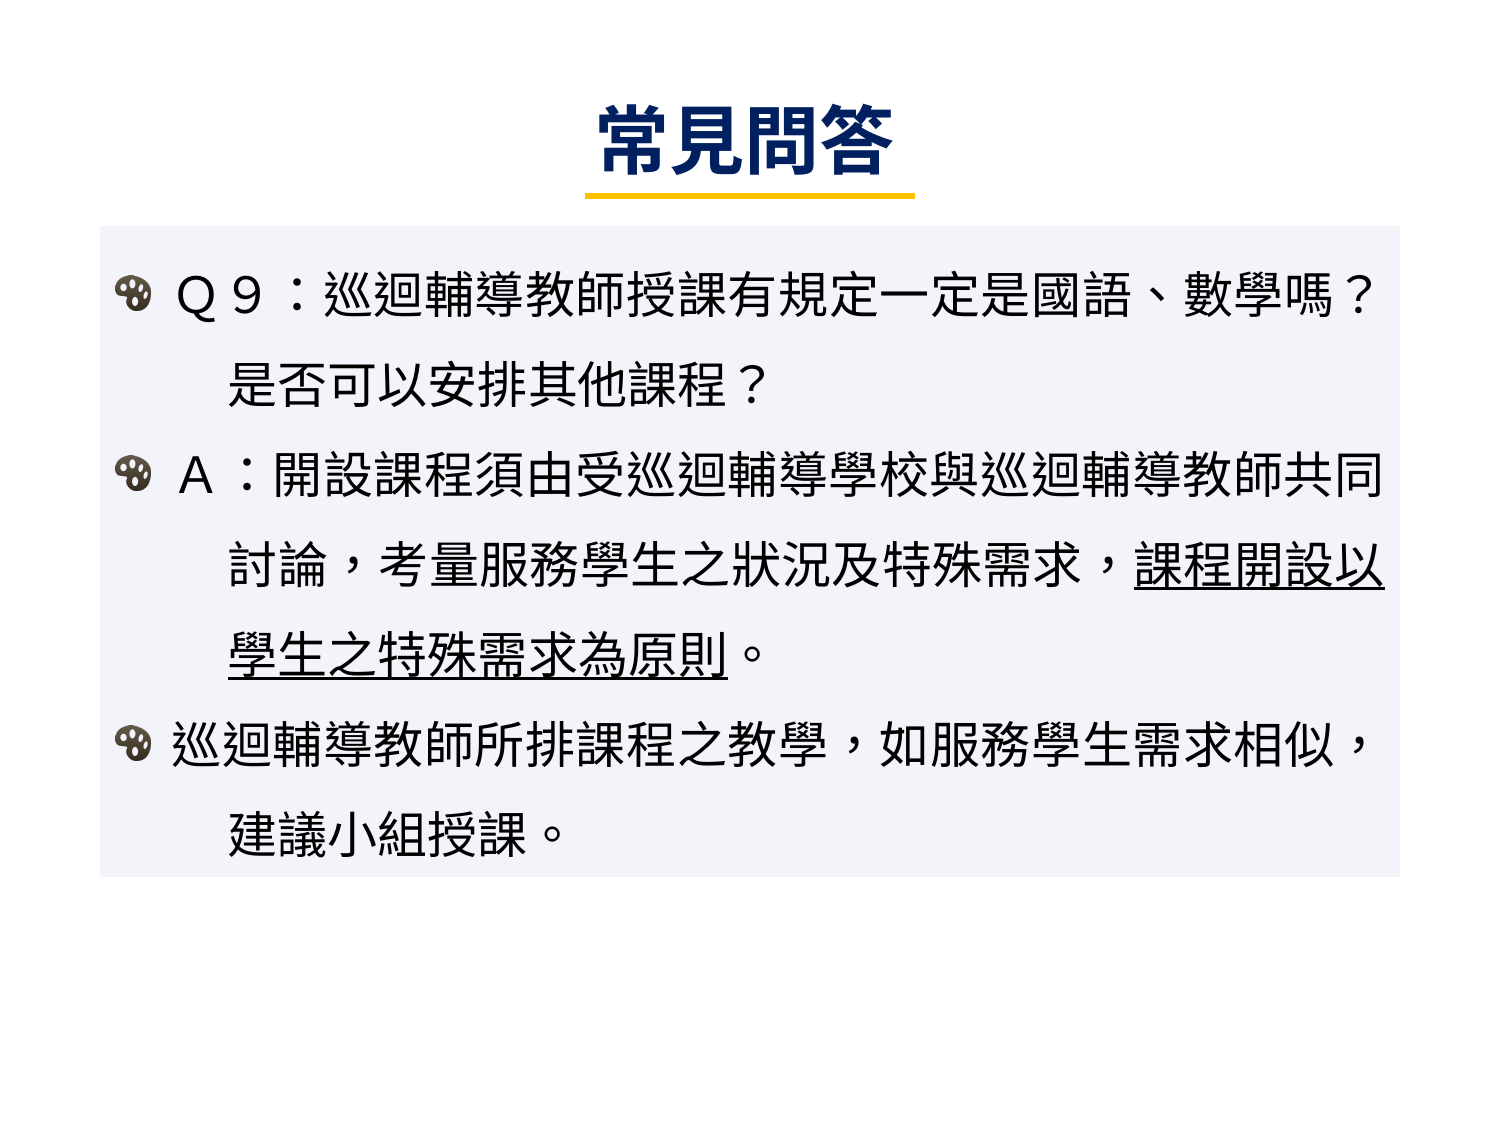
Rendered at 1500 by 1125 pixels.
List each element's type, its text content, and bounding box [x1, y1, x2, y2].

title 常見問答 [41, 45, 1447, 233]
text_box Ｑ９：巡迴輔導教師授課有規定一定是國語、數學嗎？是否可以安排其他課程？ Ａ：開設課程須由受巡迴輔導學校與巡迴輔導教師共同討論，考量服務學生之狀況及特殊需求，課程開設以學生之特殊需求為原則。 巡迴輔導教師所排課程之教學，如服務學生需求相似，建議小組授課。 [100, 225, 1400, 877]
